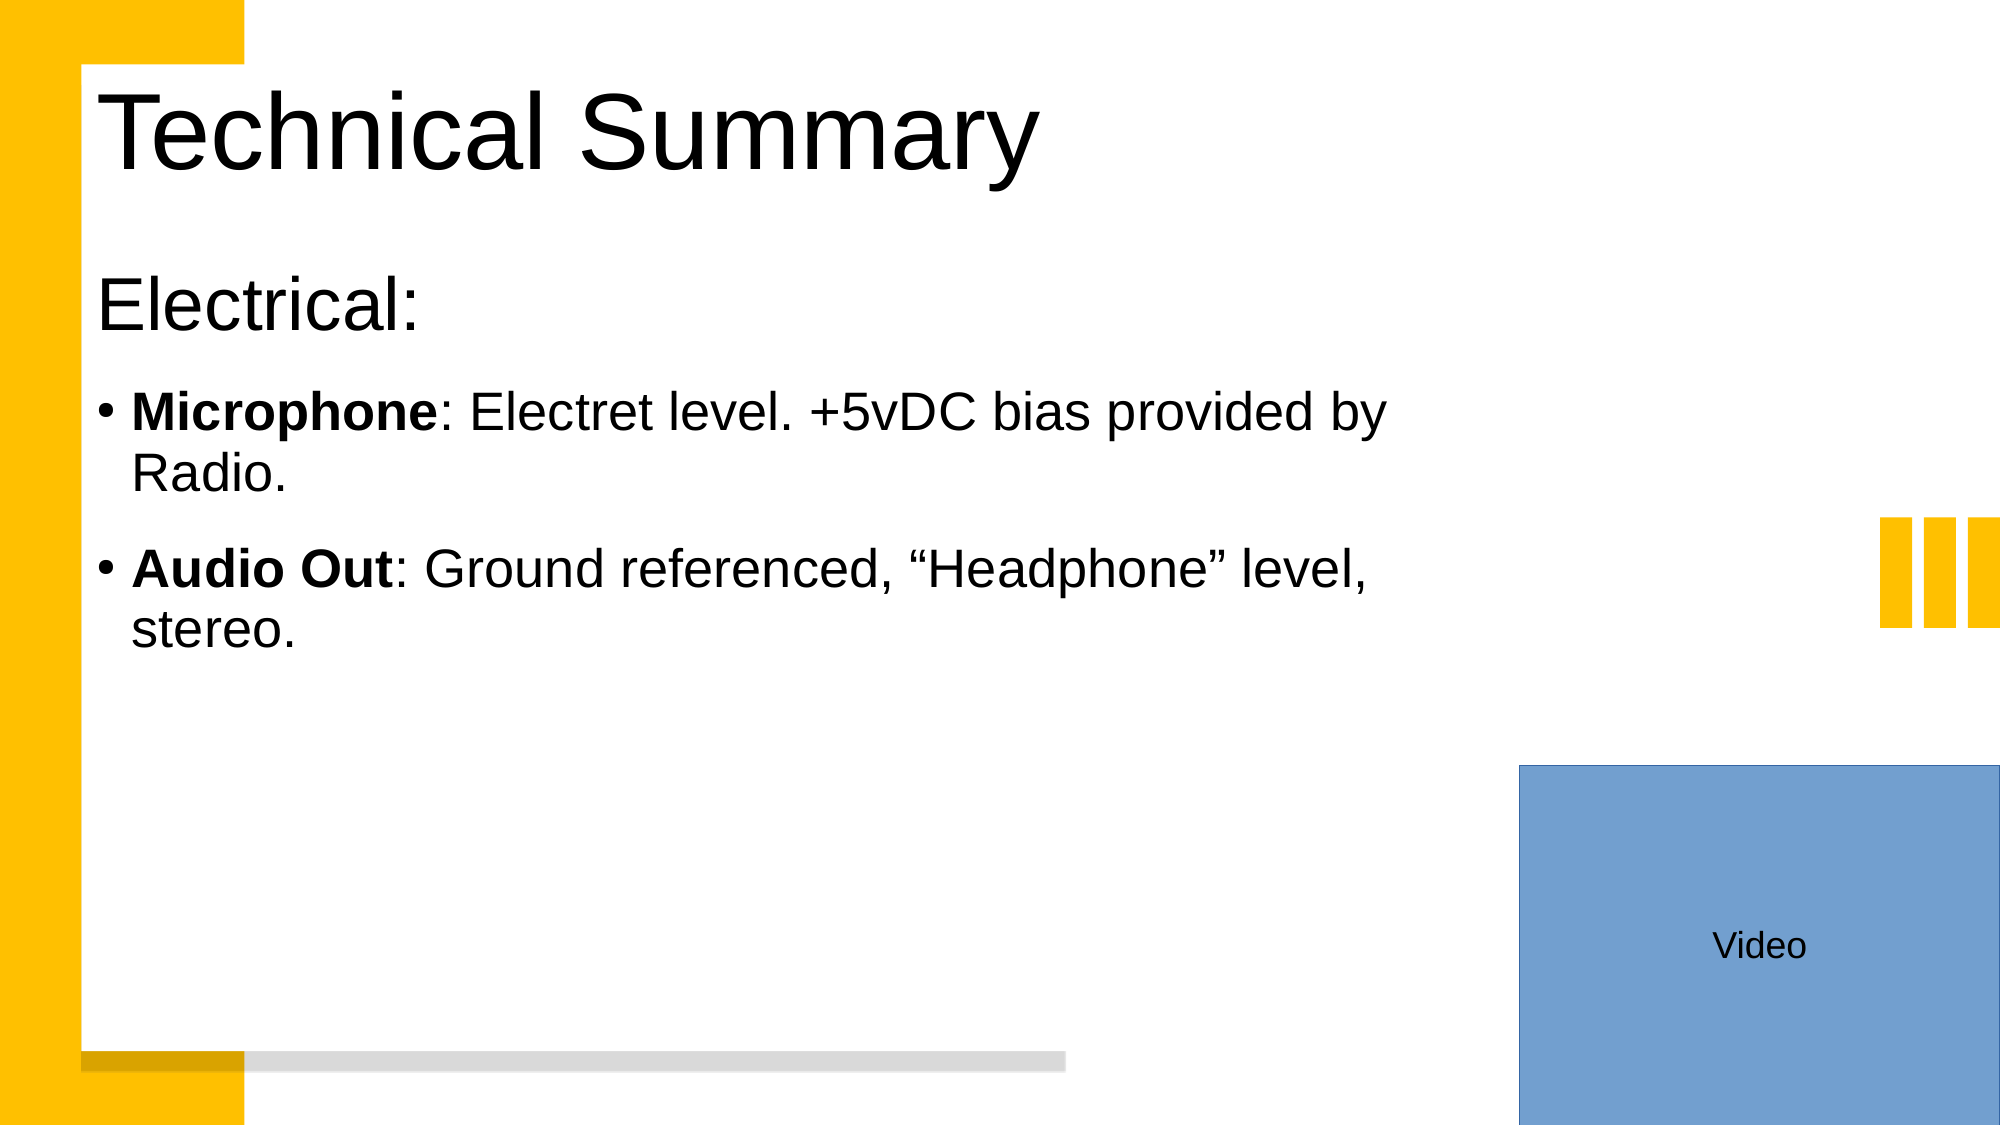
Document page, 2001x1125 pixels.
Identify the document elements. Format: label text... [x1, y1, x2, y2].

text_box [0, 0, 2000, 1125]
text_box Video [1519, 765, 2000, 1125]
text_box Technical Summary [81, 64, 1921, 201]
text_box Electrical: Microphone: Electret level. +5vDC bias provided by Radio. Audio Out: Ground referenced, “Headphone” level, stereo. [81, 254, 1516, 1036]
